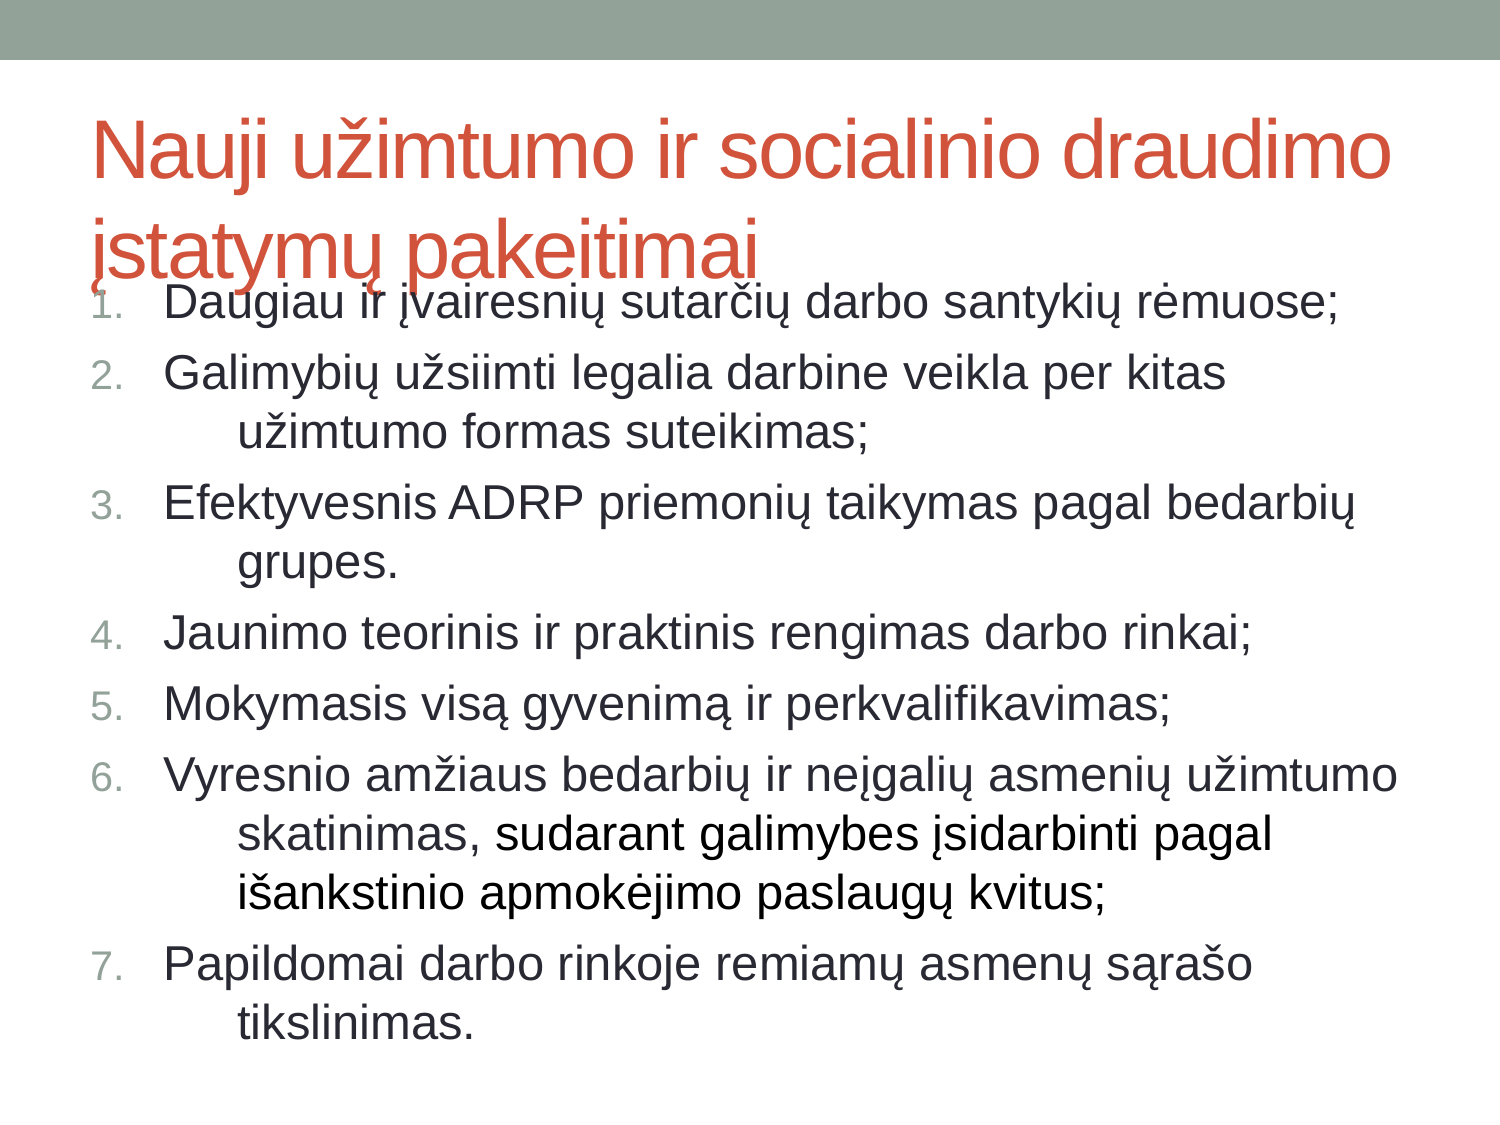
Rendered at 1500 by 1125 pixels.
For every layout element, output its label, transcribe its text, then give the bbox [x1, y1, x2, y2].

title Nauji užimtumo ir socialinio draudimo įstatymų pakeitimai [75, 87, 1426, 251]
list Daugiau ir įvairesnių sutarčių darbo santykių rėmuose; Galimybių užsiimti legalia darbine veikla per kitas užimtumo formas suteikimas; Efektyvesnis ADRP priemonių taikymas pagal bedarbių grupes. Jaunimo teorinis ir praktinis rengimas darbo rinkai; Mokymasis visą gyvenimą ir perkvalifikavimas; Vyresnio amžiaus bedarbių ir neįgalių asmenių užimtumo skatinimas, sudarant galimybes įsidarbinti pagal išankstinio apmokėjimo paslaugų kvitus; Papildomai darbo rinkoje remiamų asmenų sąrašo tikslinimas. [75, 262, 1426, 1063]
